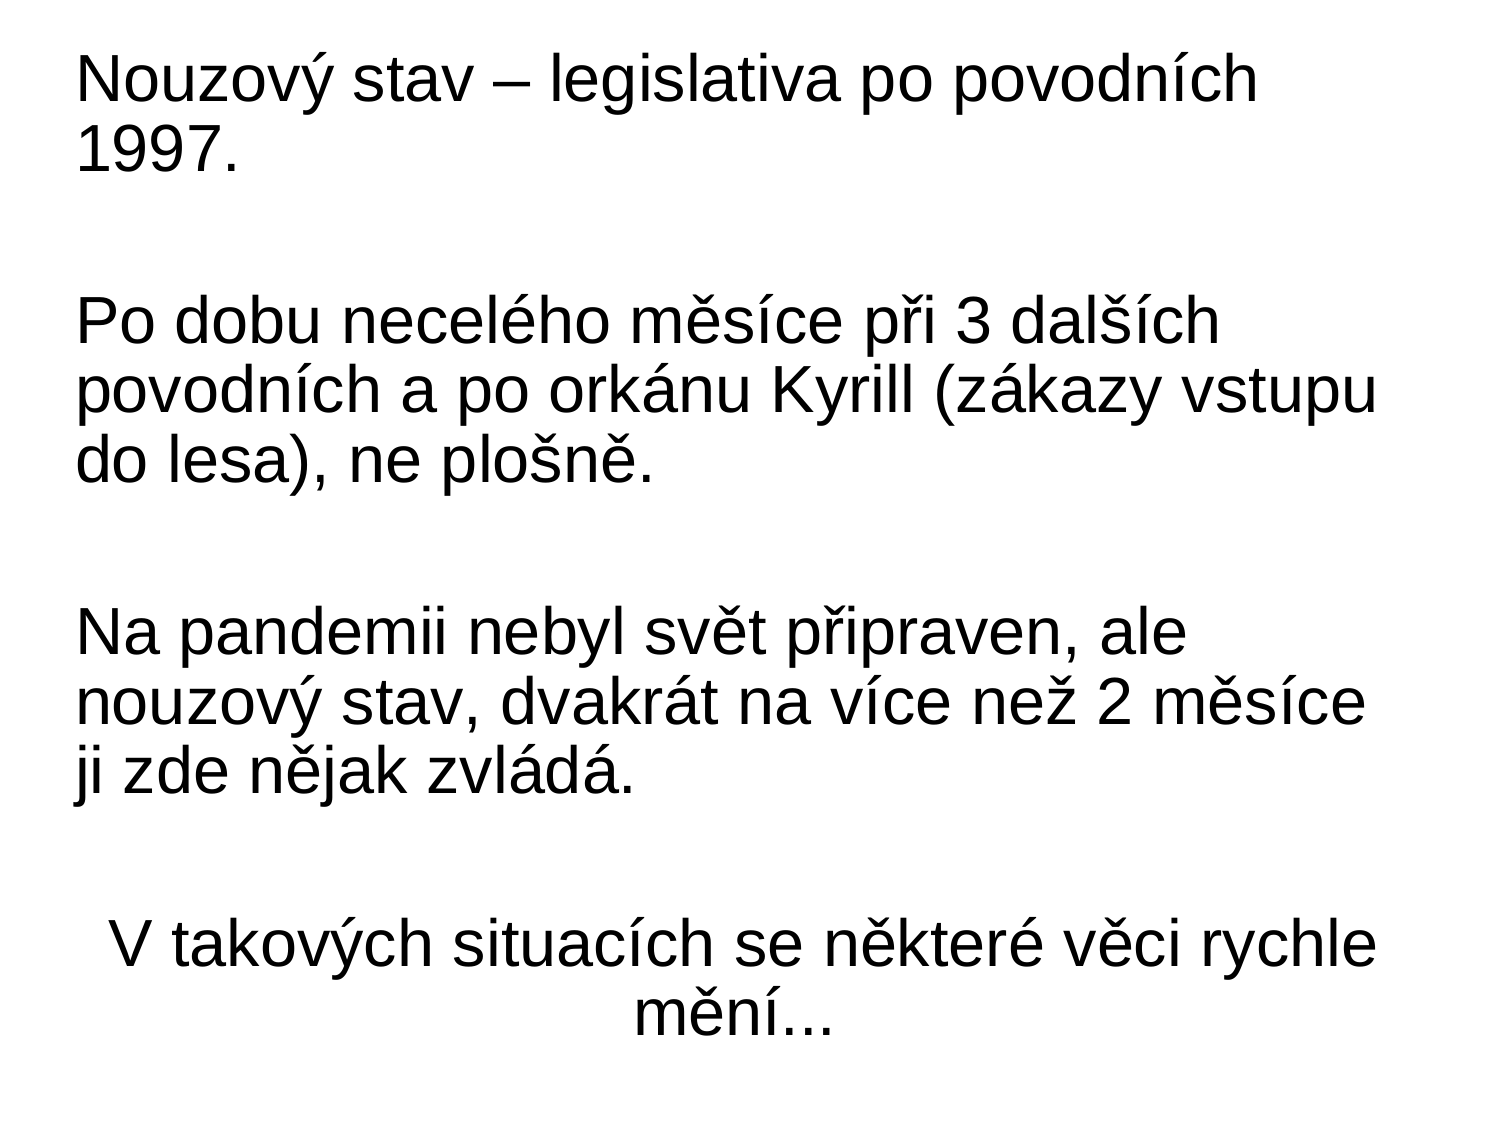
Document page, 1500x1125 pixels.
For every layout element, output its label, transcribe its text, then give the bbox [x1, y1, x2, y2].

title [75, 21, 1425, 257]
list Nouzový stav – legislativa po povodních 1997. Po dobu necelého měsíce při 3 dalších povodních a po orkánu Kyrill (zákazy vstupu do lesa), ne plošně. Na pandemii nebyl svět připraven, ale nouzový stav, dvakrát na více než 2 měsíce ji zde nějak zvládá. V takových situacích se některé věci rychle mění... [75, 45, 1414, 1125]
